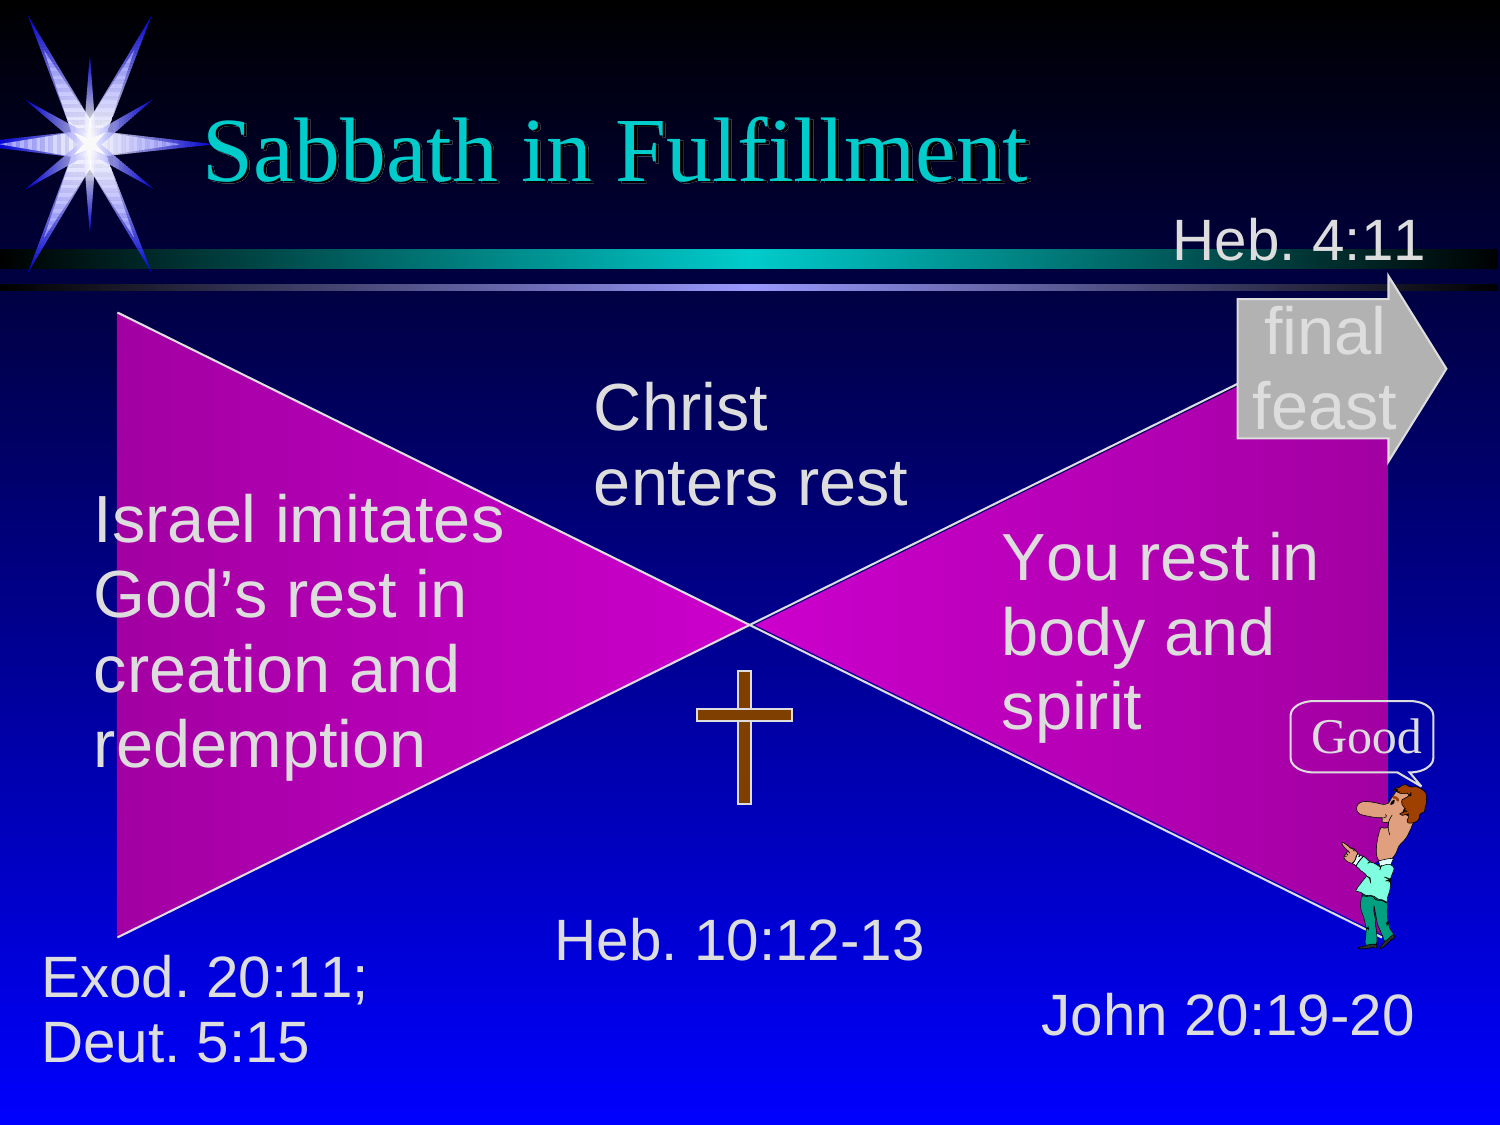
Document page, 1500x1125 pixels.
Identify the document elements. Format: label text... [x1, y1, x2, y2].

text_box [1012, 752, 1388, 915]
text_box Exod. 20:11; Deut. 5:15 [26, 937, 461, 1083]
chart [1341, 784, 1428, 950]
text_box [696, 671, 792, 804]
text_box John 20:19-20 [1026, 975, 1487, 1056]
text_box Israel imitates God’s rest in creation and redemption [78, 474, 553, 790]
text_box final feast [1237, 281, 1447, 462]
text_box [755, 386, 1388, 740]
text_box Heb. 10:12-13 [539, 900, 961, 981]
text_box Good [1290, 701, 1434, 787]
text_box Christ enters rest [578, 362, 974, 528]
title Sabbath in Fulfillment [187, 56, 1463, 244]
text_box Heb. 4:11 [1157, 200, 1500, 281]
text_box [116, 790, 411, 937]
text_box [116, 312, 439, 474]
text_box You rest in body and spirit [986, 512, 1369, 752]
text_box [553, 530, 745, 720]
